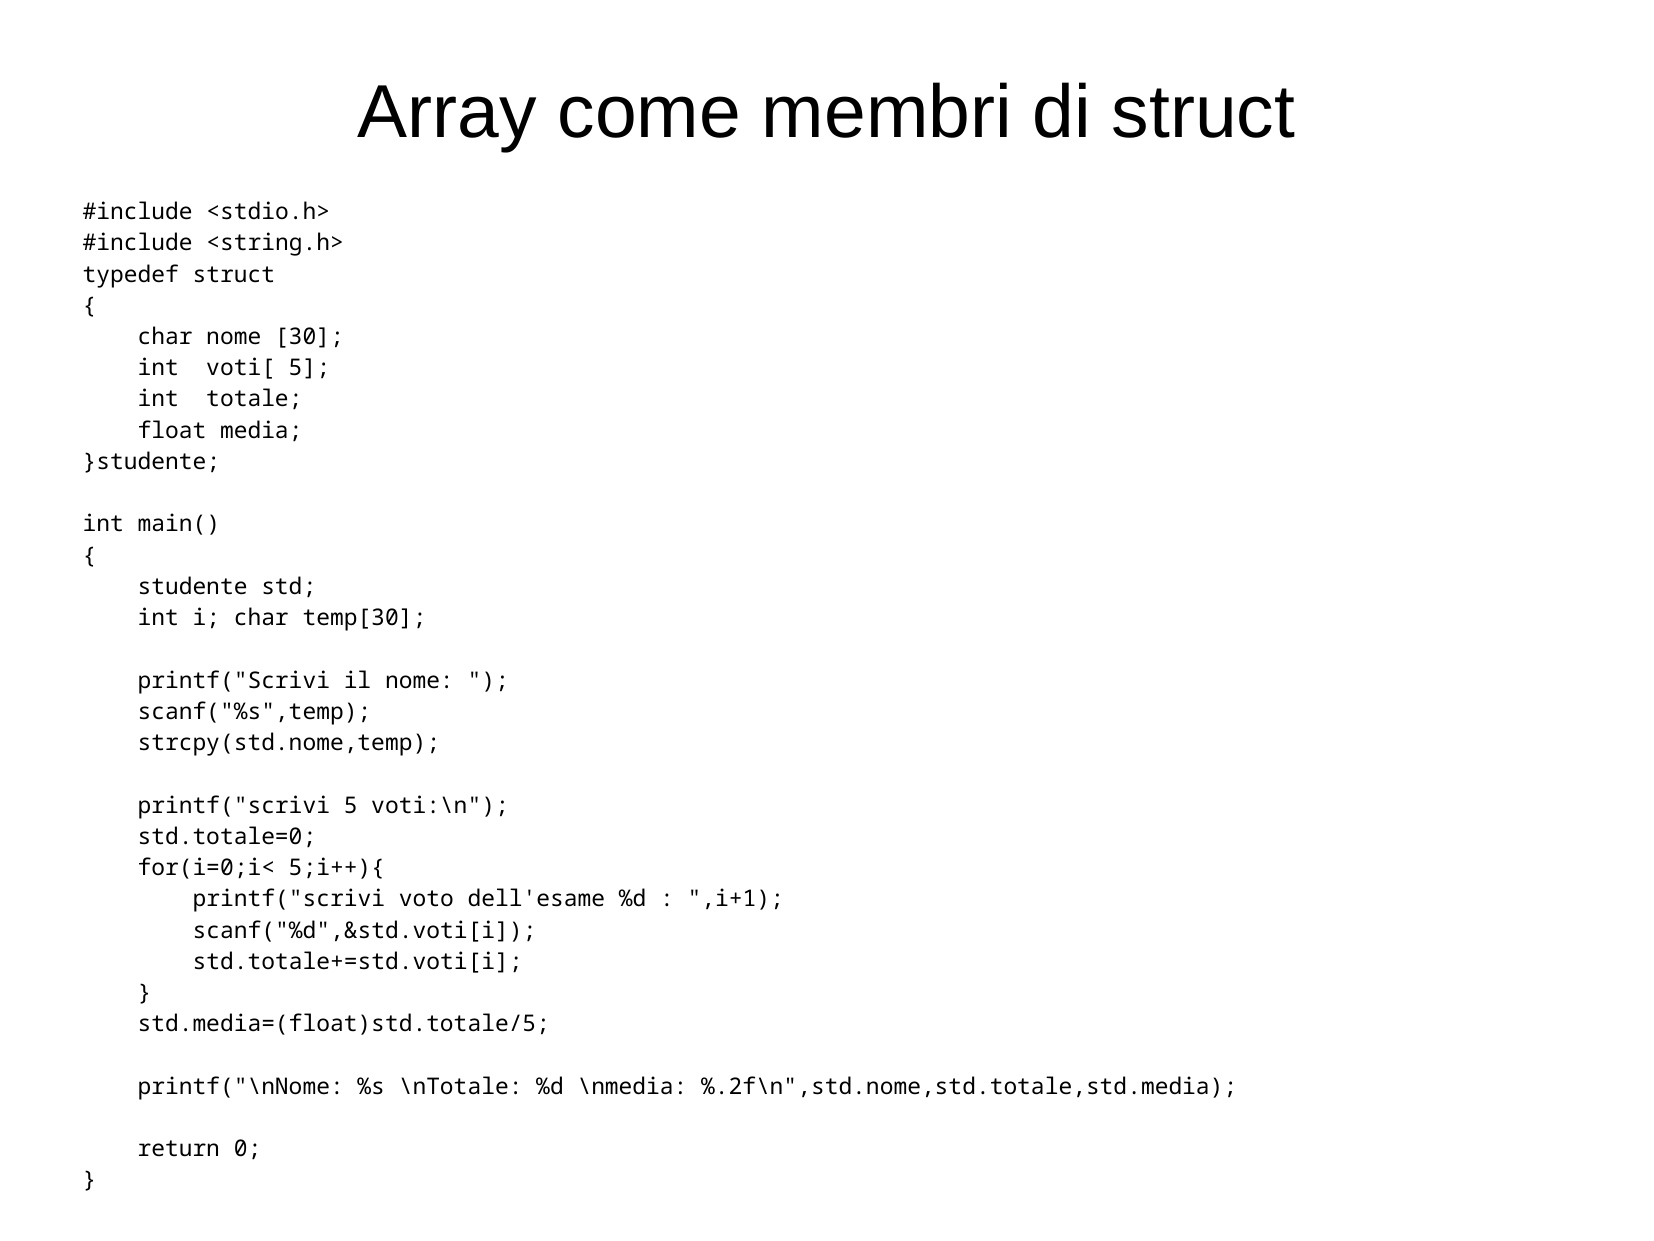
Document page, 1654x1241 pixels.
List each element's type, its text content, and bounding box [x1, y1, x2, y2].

title Array come membri di struct [82, 8, 1571, 195]
list #include <stdio.h> #include <string.h> typedef struct { char nome [30]; int voti[ 5]; int totale; float media; }studente; int main() { studente std; int i; char temp[30]; printf("Scrivi il nome: "); scanf("%s",temp); strcpy(std.nome,temp); printf("scrivi 5 voti:\n"); std.totale=0; for(i=0;i< 5;i++){ printf("scrivi voto dell'esame %d : ",i+1); scanf("%d",&std.voti[i]); std.totale+=std.voti[i]; } std.media=(float)std.totale/5; printf("\nNome: %s \nTotale: %d \nmedia: %.2f\n",std.nome,std.totale,std.media); return 0; } [82, 195, 1571, 1201]
